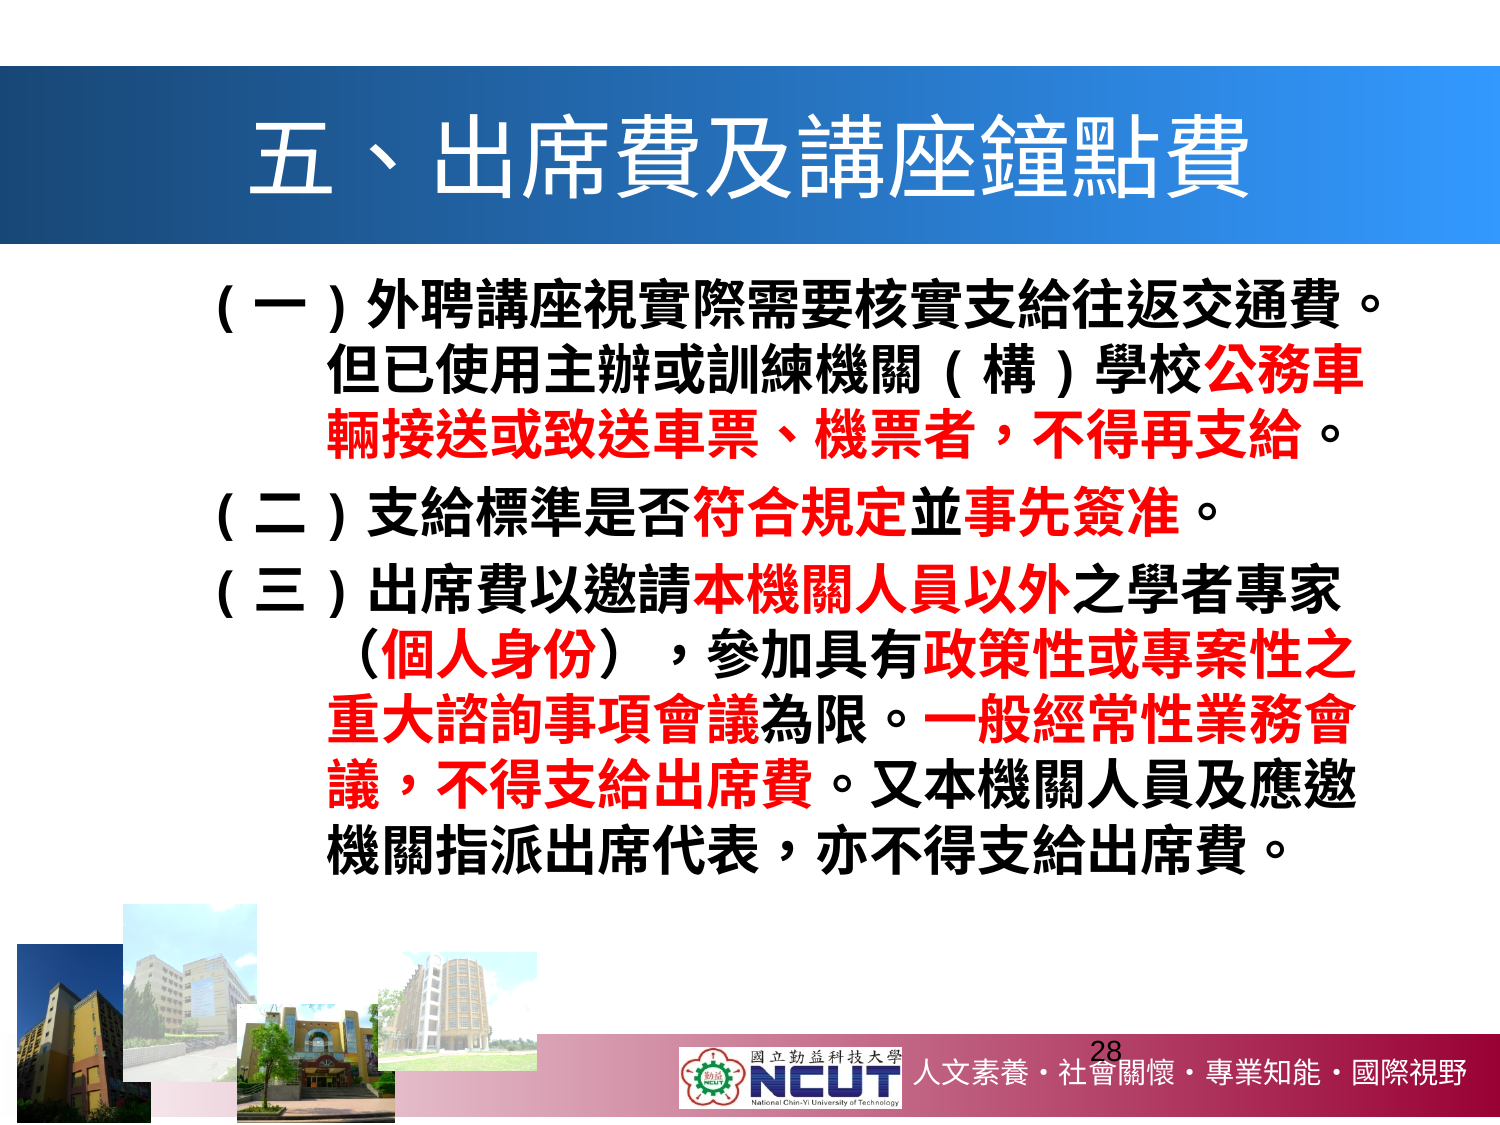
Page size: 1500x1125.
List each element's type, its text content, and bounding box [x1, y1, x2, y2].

title 五、出席費及講座鐘點費 [0, 66, 1500, 244]
list (一)外聘講座視實際需要核實支給往返交通費。但已使用主辦或訓練機關(構)學校公務車輛接送或致送車票、機票者，不得再支給。 (二)支給標準是否符合規定並事先簽准。 (三)出席費以邀請本機關人員以外之學者專家（個人身份），參加具有政策性或專案性之重大諮詢事項會議為限。一般經常性業務會議，不得支給出席費。又本機關人員及應邀機關指派出席代表，亦不得支給出席費。 [75, 262, 1426, 1005]
text_box [1074, 1024, 1426, 1103]
